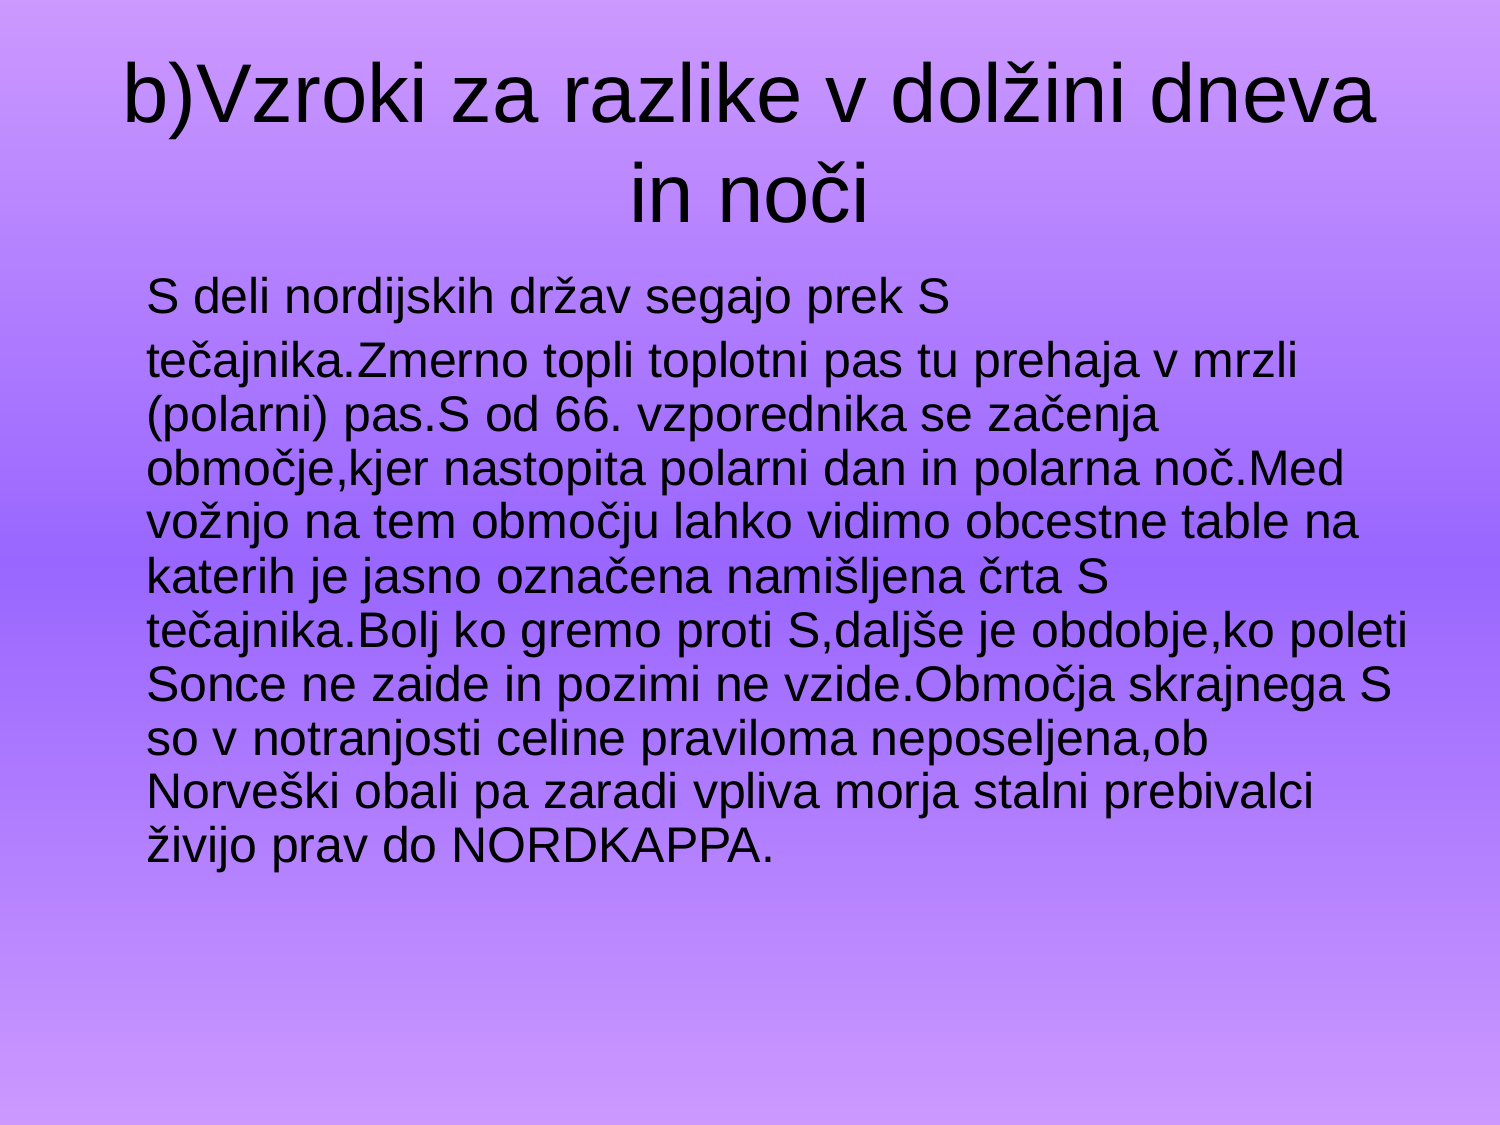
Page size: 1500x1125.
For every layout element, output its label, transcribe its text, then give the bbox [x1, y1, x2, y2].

title b)Vzroki za razlike v dolžini dneva in noči [75, 45, 1425, 233]
list S deli nordijskih držav segajo prek S tečajnika.Zmerno topli toplotni pas tu prehaja v mrzli (polarni) pas.S od 66. vzporednika se začenja območje,kjer nastopita polarni dan in polarna noč.Med vožnjo na tem območju lahko vidimo obcestne table na katerih je jasno označena namišljena črta S tečajnika.Bolj ko gremo proti S,daljše je obdobje,ko poleti Sonce ne zaide in pozimi ne vzide.Območja skrajnega S so v notranjosti celine praviloma neposeljena,ob Norveški obali pa zaradi vpliva morja stalni prebivalci živijo prav do NORDKAPPA. [75, 262, 1425, 1005]
